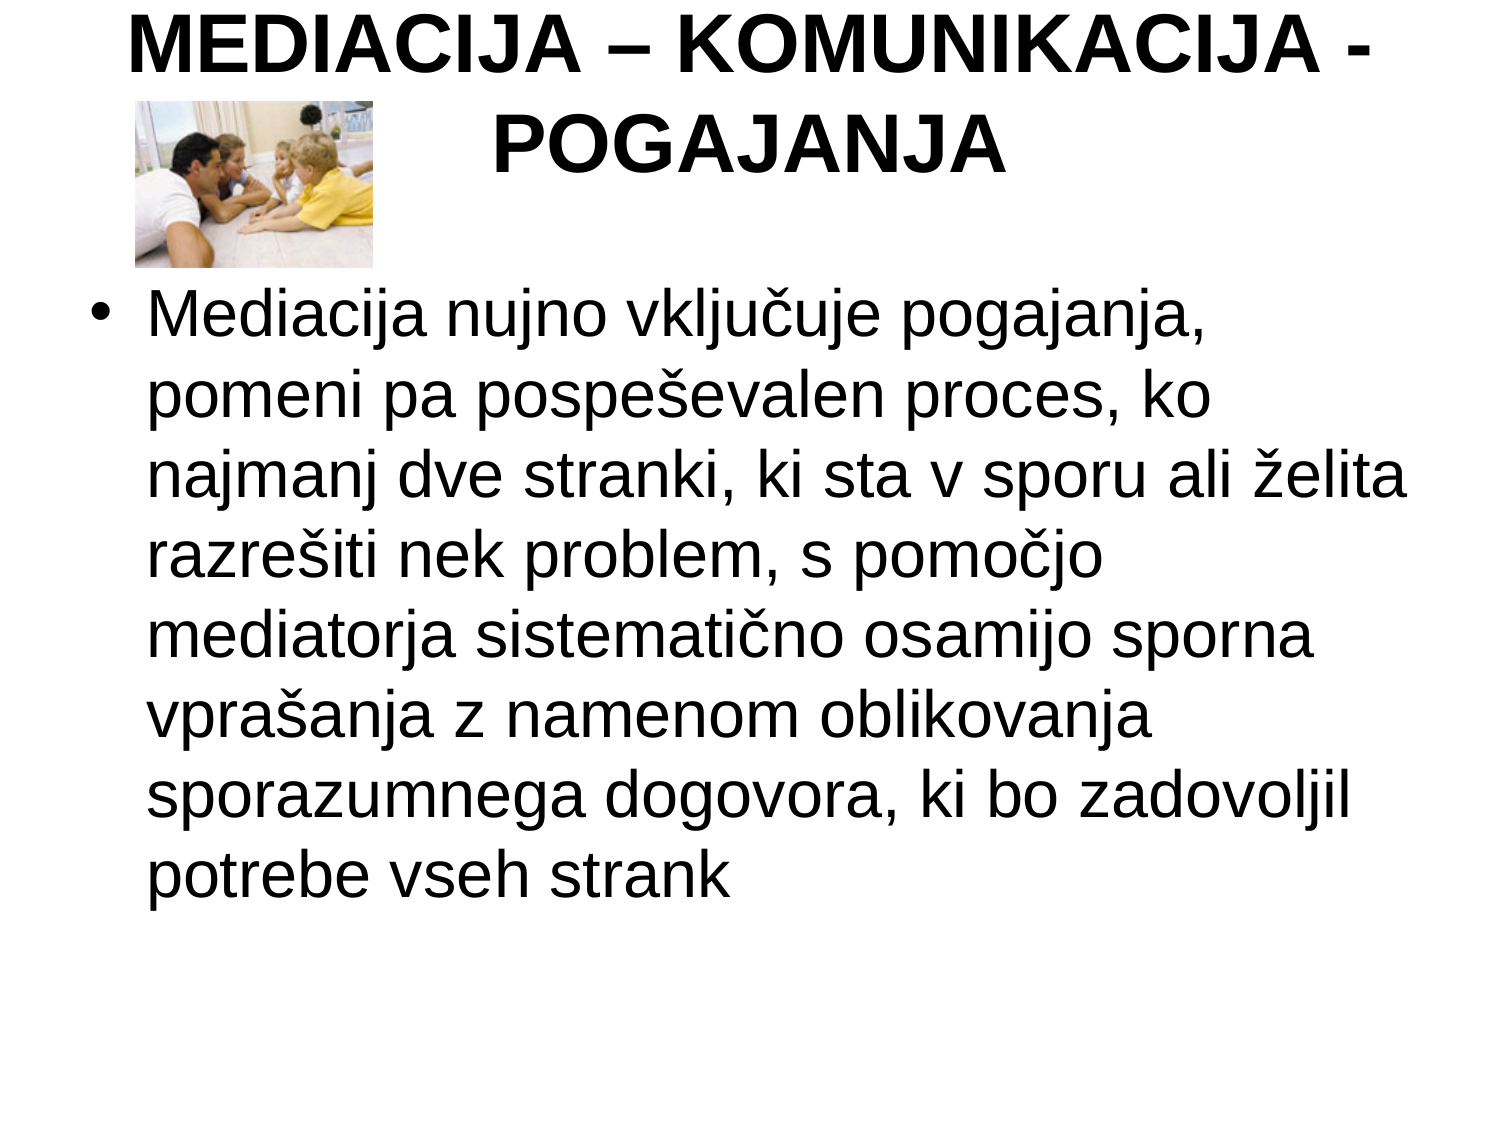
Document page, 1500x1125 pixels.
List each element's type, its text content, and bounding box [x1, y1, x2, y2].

picture [135, 101, 373, 268]
list Mediacija nujno vključuje pogajanja, pomeni pa pospeševalen proces, ko najmanj dve stranki, ki sta v sporu ali želita razrešiti nek problem, s pomočjo mediatorja sistematično osamijo sporna vprašanja z namenom oblikovanja sporazumnega dogovora, ki bo zadovoljil potrebe vseh strank [75, 262, 1426, 1006]
title MEDIACIJA – KOMUNIKACIJA - POGAJANJA [75, 0, 1426, 262]
